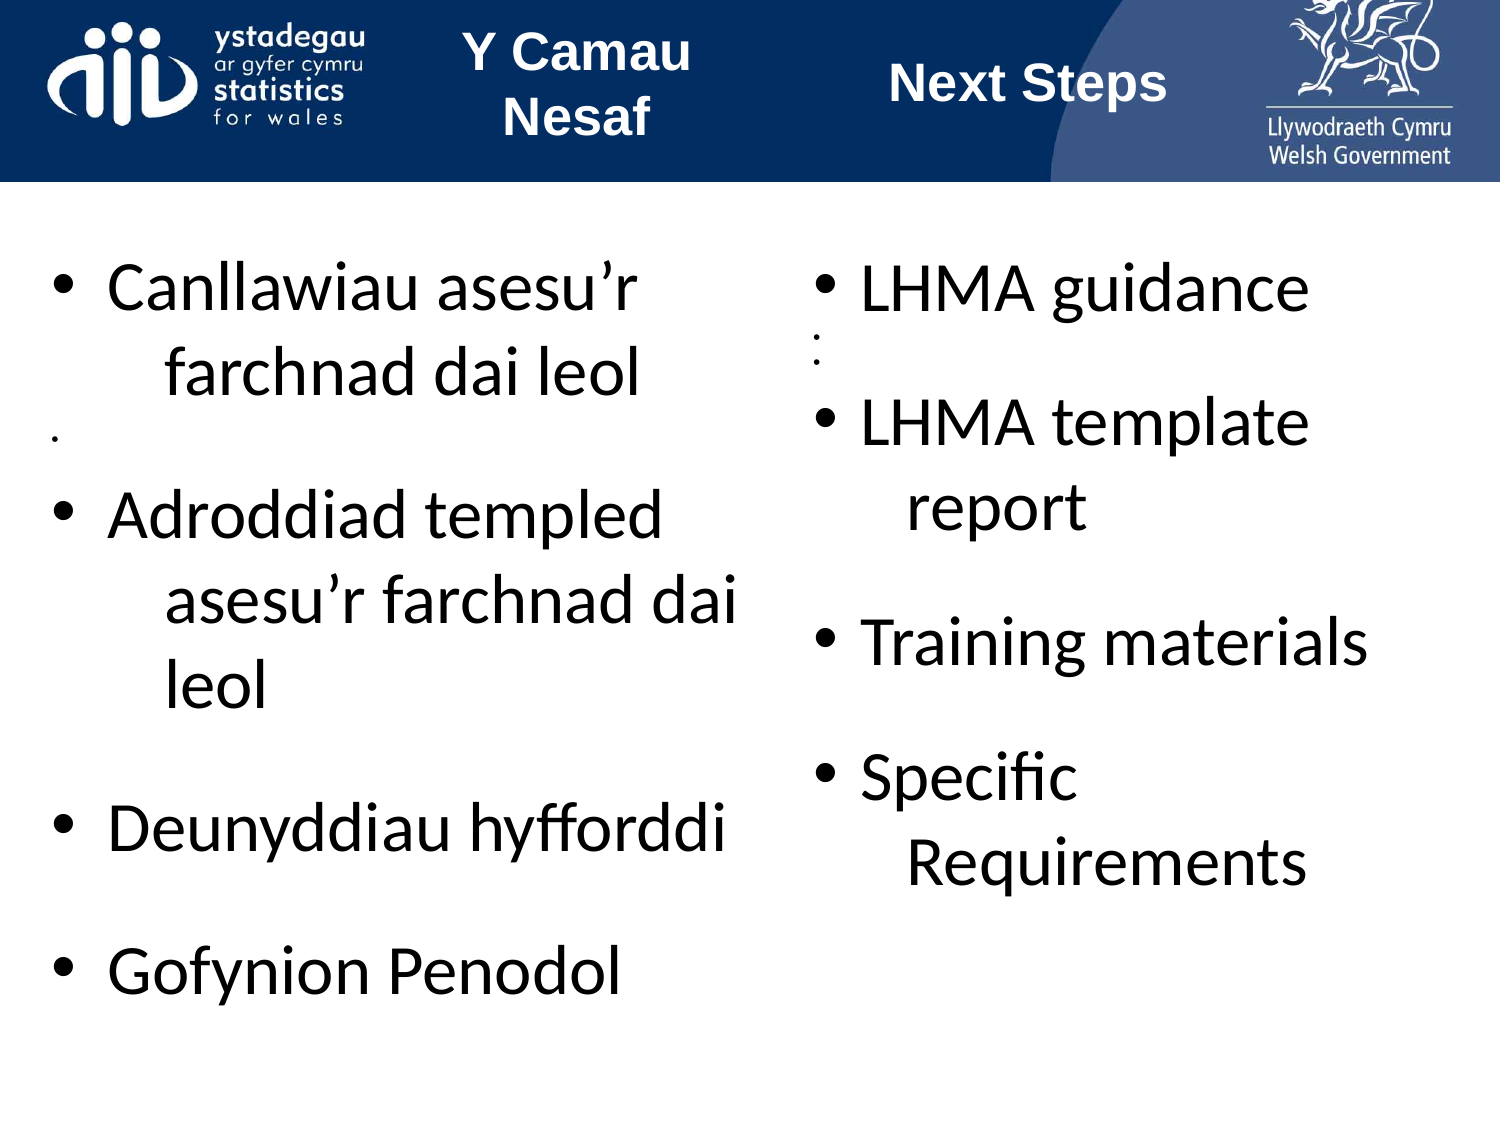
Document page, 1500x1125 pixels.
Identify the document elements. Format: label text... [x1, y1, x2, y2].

text_box LHMA guidance LHMA template report Training materials Specific Requirements [798, 232, 1500, 1097]
title Next Steps [813, 3, 1245, 157]
text_box Y Camau Nesaf [369, 0, 785, 168]
picture [0, 0, 1500, 182]
list Canllawiau asesu’r farchnad dai leol Adroddiad templed asesu’r farchnad dai leol Deunyddiau hyfforddi Gofynion Penodol [36, 232, 764, 1097]
